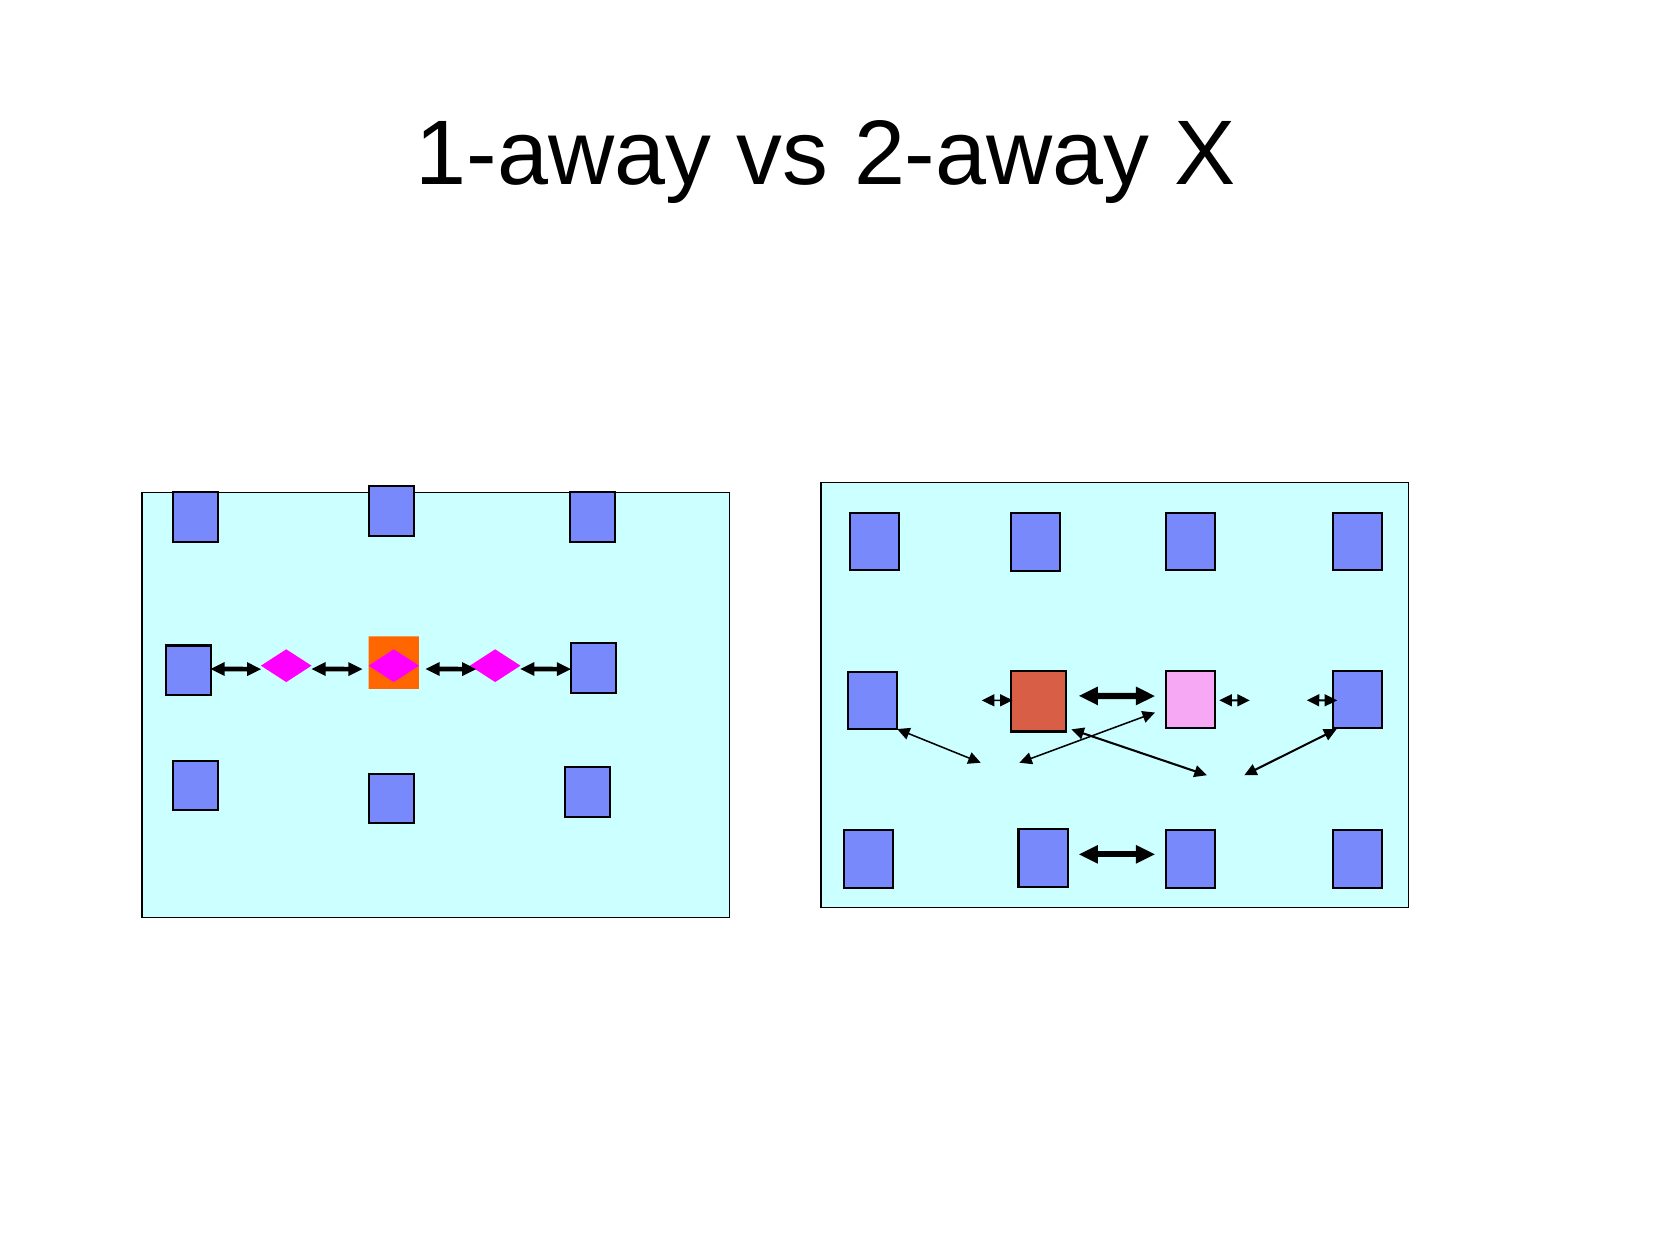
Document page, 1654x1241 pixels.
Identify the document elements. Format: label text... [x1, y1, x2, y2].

text_box [142, 485, 730, 918]
text_box [821, 482, 1409, 908]
title 1-away vs 2-away X [82, 49, 1571, 257]
